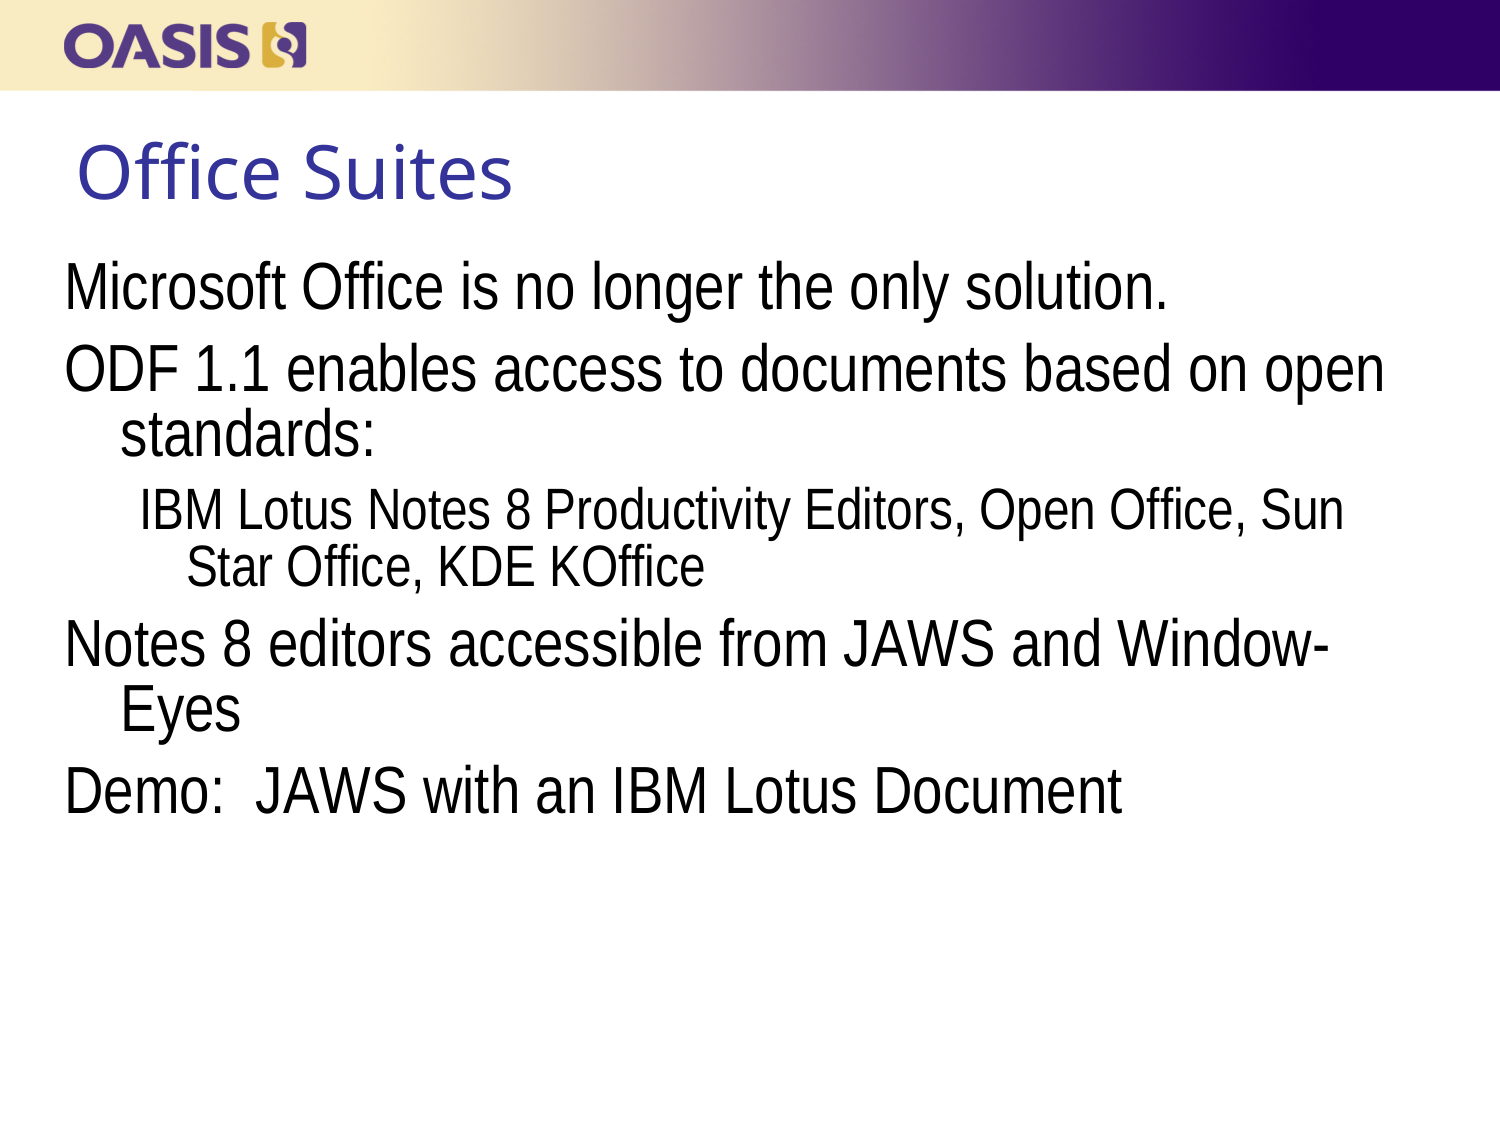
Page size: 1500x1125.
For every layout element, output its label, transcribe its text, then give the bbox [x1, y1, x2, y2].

list Microsoft Office is no longer the only solution. ODF 1.1 enables access to documents based on open standards: IBM Lotus Notes 8 Productivity Editors, Open Office, Sun Star Office, KDE KOffice Notes 8 editors accessible from JAWS and Window-Eyes Demo: JAWS with an IBM Lotus Document [64, 257, 1426, 1017]
title Office Suites [75, 121, 1438, 229]
picture [0, 0, 1500, 1125]
